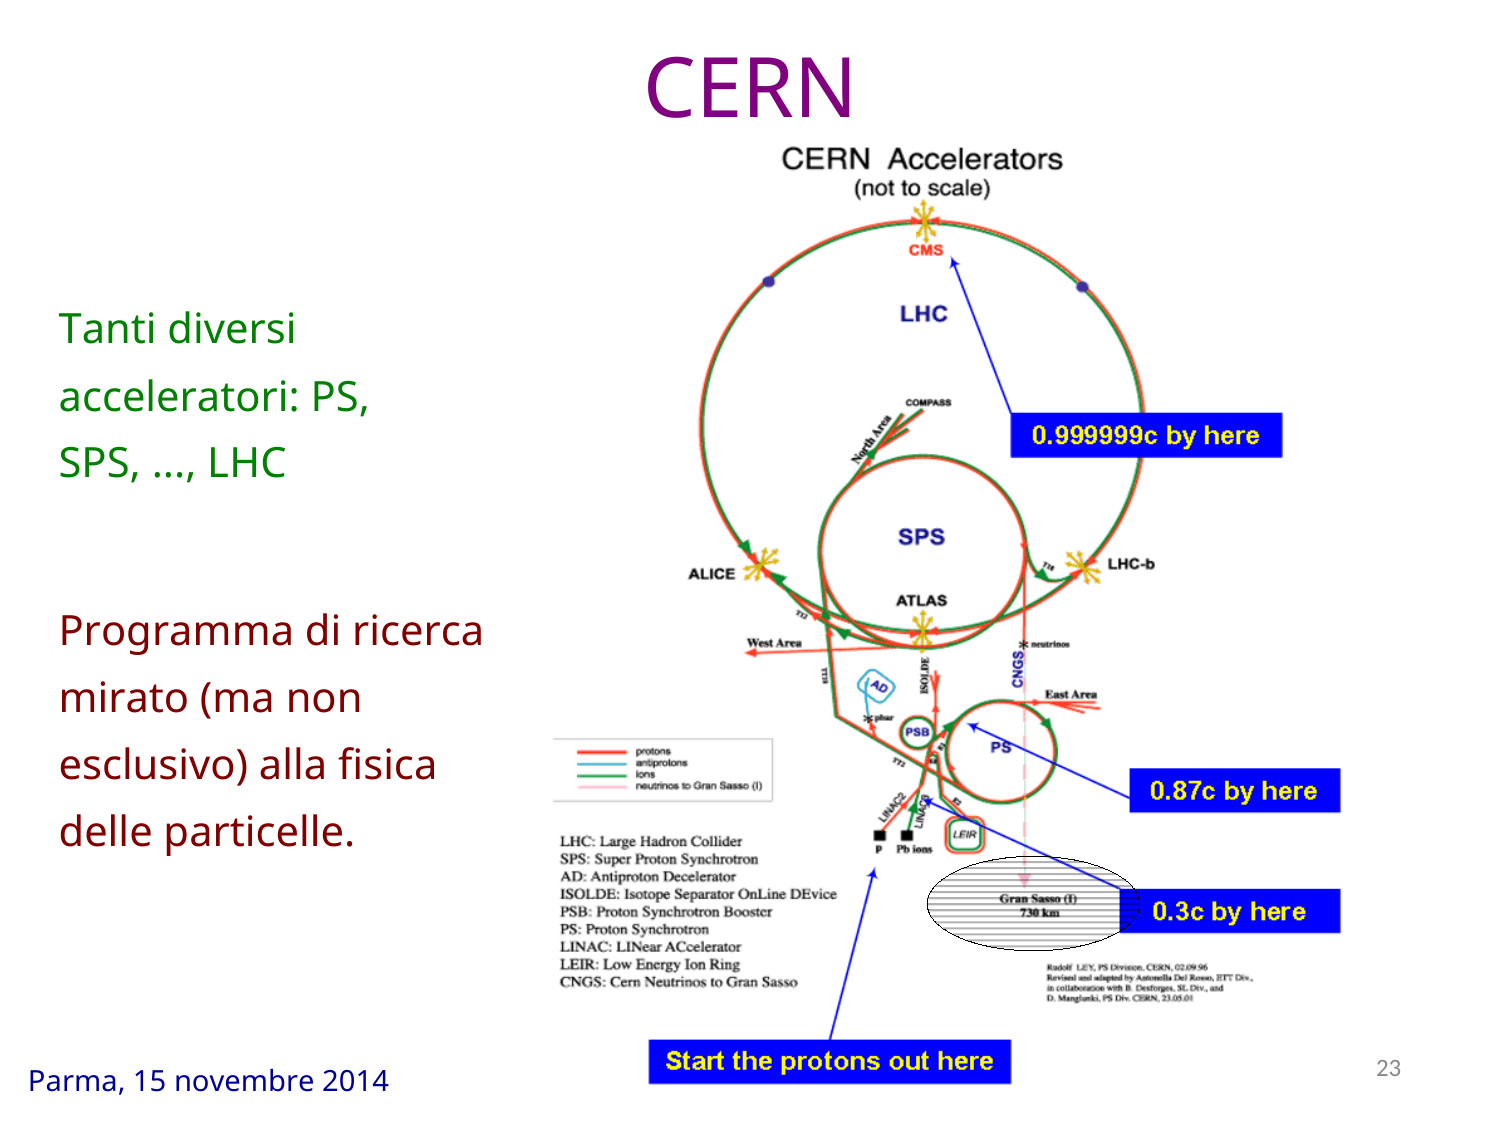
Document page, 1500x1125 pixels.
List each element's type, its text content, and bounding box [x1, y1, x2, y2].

text_box [927, 856, 1140, 951]
text_box <numero> [1074, 1042, 1417, 1095]
text_box Tanti diversi acceleratori: PS, SPS, ..., LHC Programma di ricerca mirato (ma non esclusivo) alla fisica delle particelle. [58, 163, 512, 976]
picture [552, 139, 1342, 1085]
text_box CERN [76, 0, 1426, 135]
